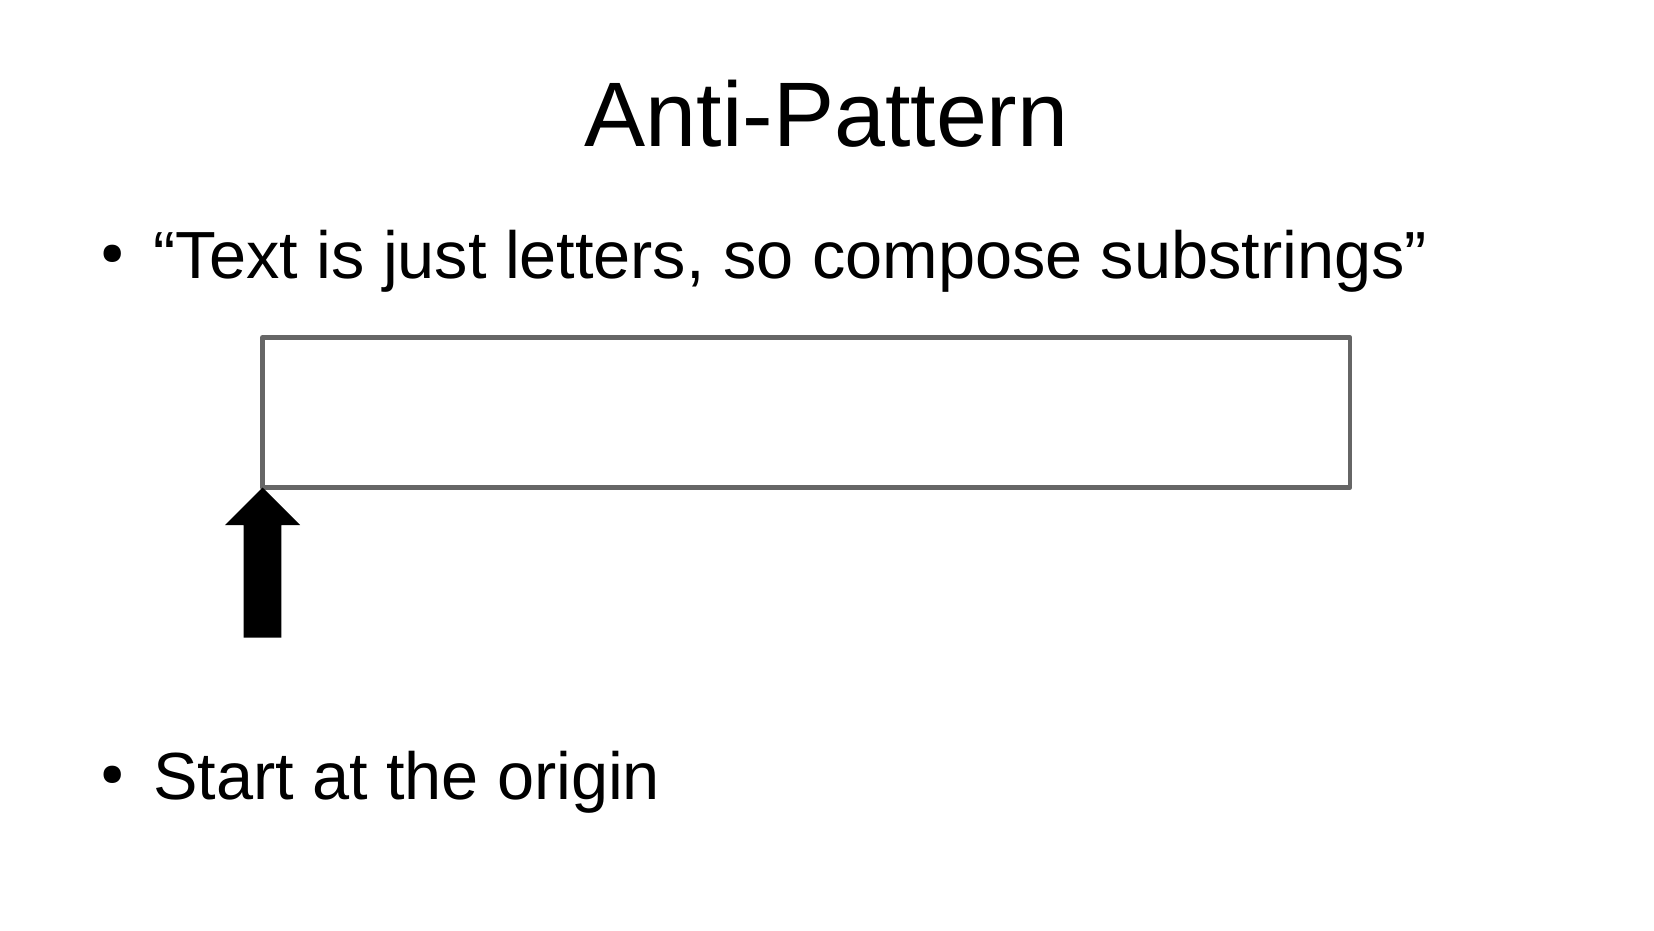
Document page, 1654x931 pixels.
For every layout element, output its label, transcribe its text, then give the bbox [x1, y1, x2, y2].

text_box [225, 337, 1350, 638]
list “Text is just letters, so compose substrings” Start at the origin [82, 217, 1571, 901]
title Anti-Pattern [82, 37, 1571, 193]
